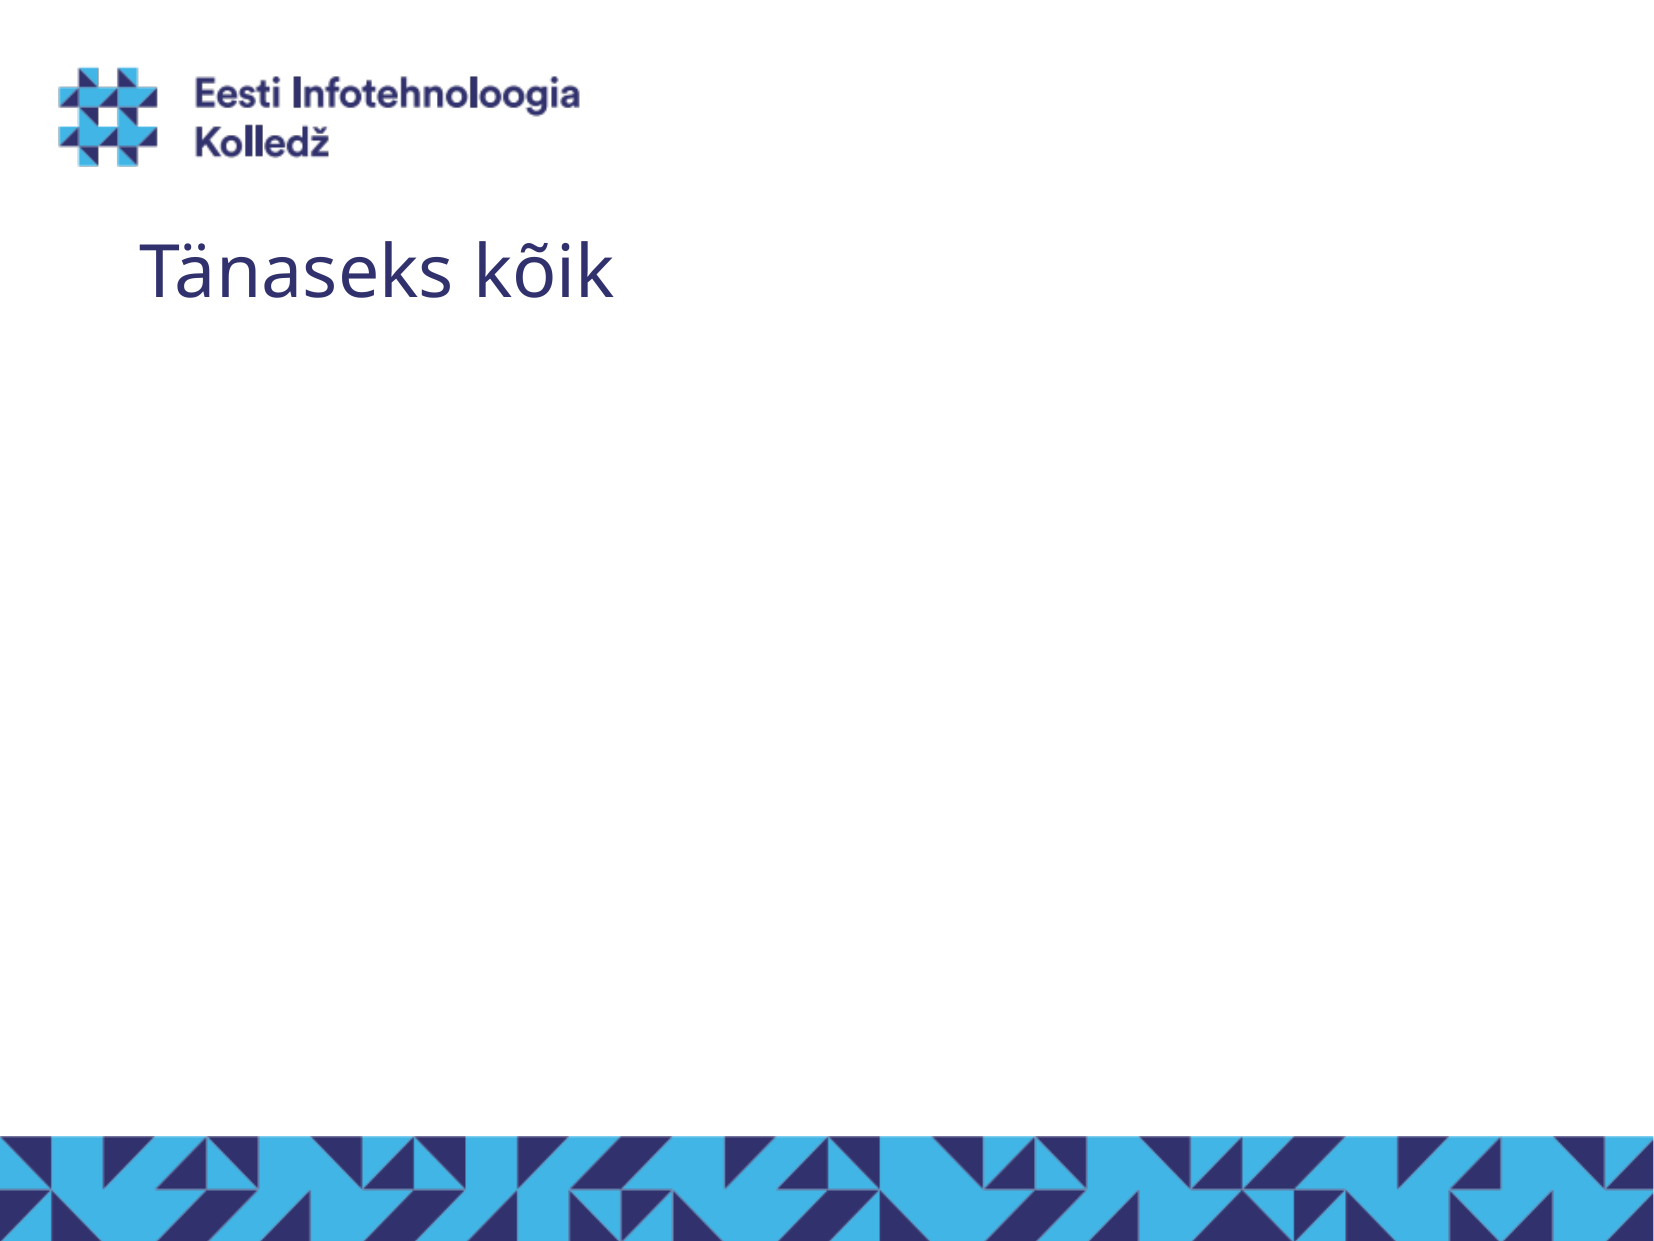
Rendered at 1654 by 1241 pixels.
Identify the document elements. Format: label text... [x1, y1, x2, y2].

title Tänaseks kõik [139, 165, 1548, 372]
